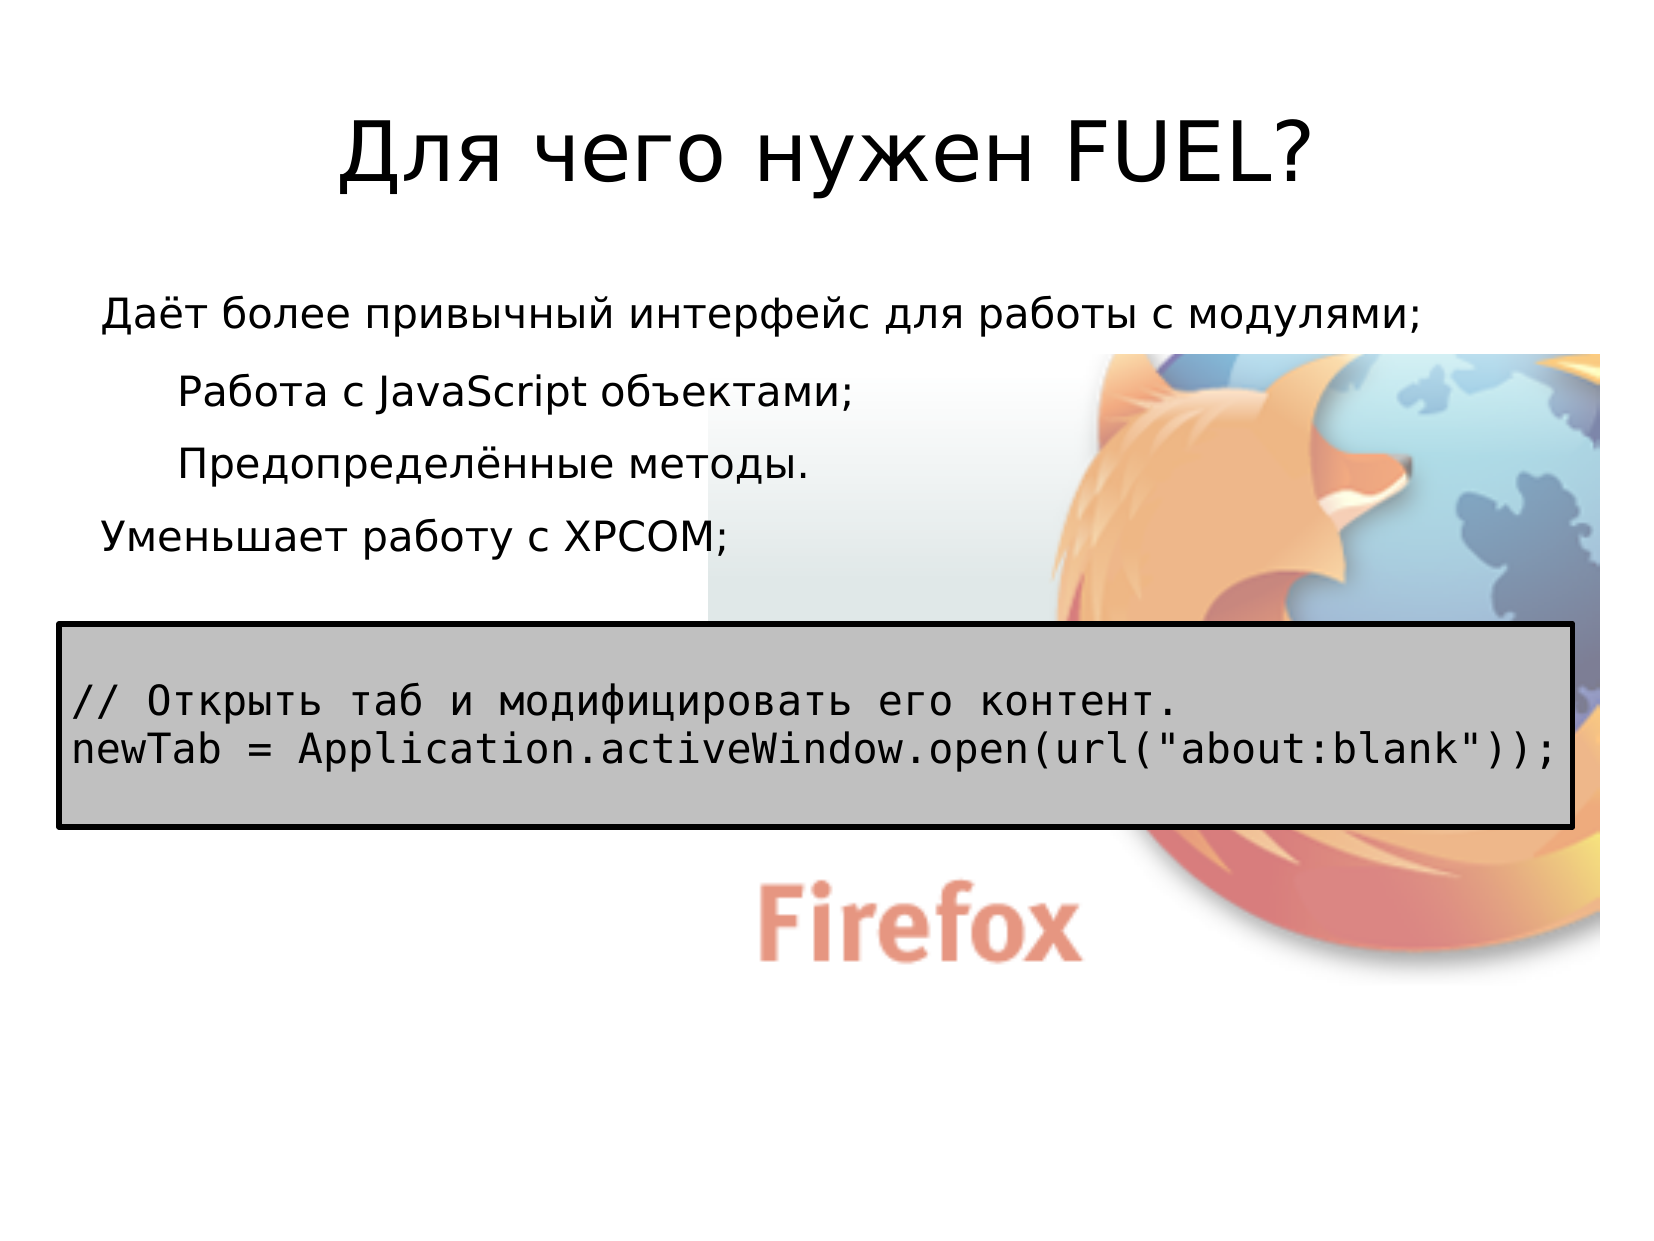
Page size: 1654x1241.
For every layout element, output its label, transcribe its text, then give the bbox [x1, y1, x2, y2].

title Для чего нужен FUEL? [82, 49, 1571, 257]
list Даёт более привычный интерфейс для работы с модулями; Работа с JavaScript объектами; Предопределённые методы. Уменьшает работу с XPCOM; [82, 830, 1571, 1109]
picture [1571, 354, 1600, 1034]
text_box // Открыть таб и модифицировать его контент. newTab = Application.activeWindow.open(url("about:blank")); [59, 623, 1573, 827]
list Даёт более привычный интерфейс для работы с модулями; Работа с JavaScript объектами; Предопределённые методы. Уменьшает работу с XPCOM; [82, 290, 1571, 621]
